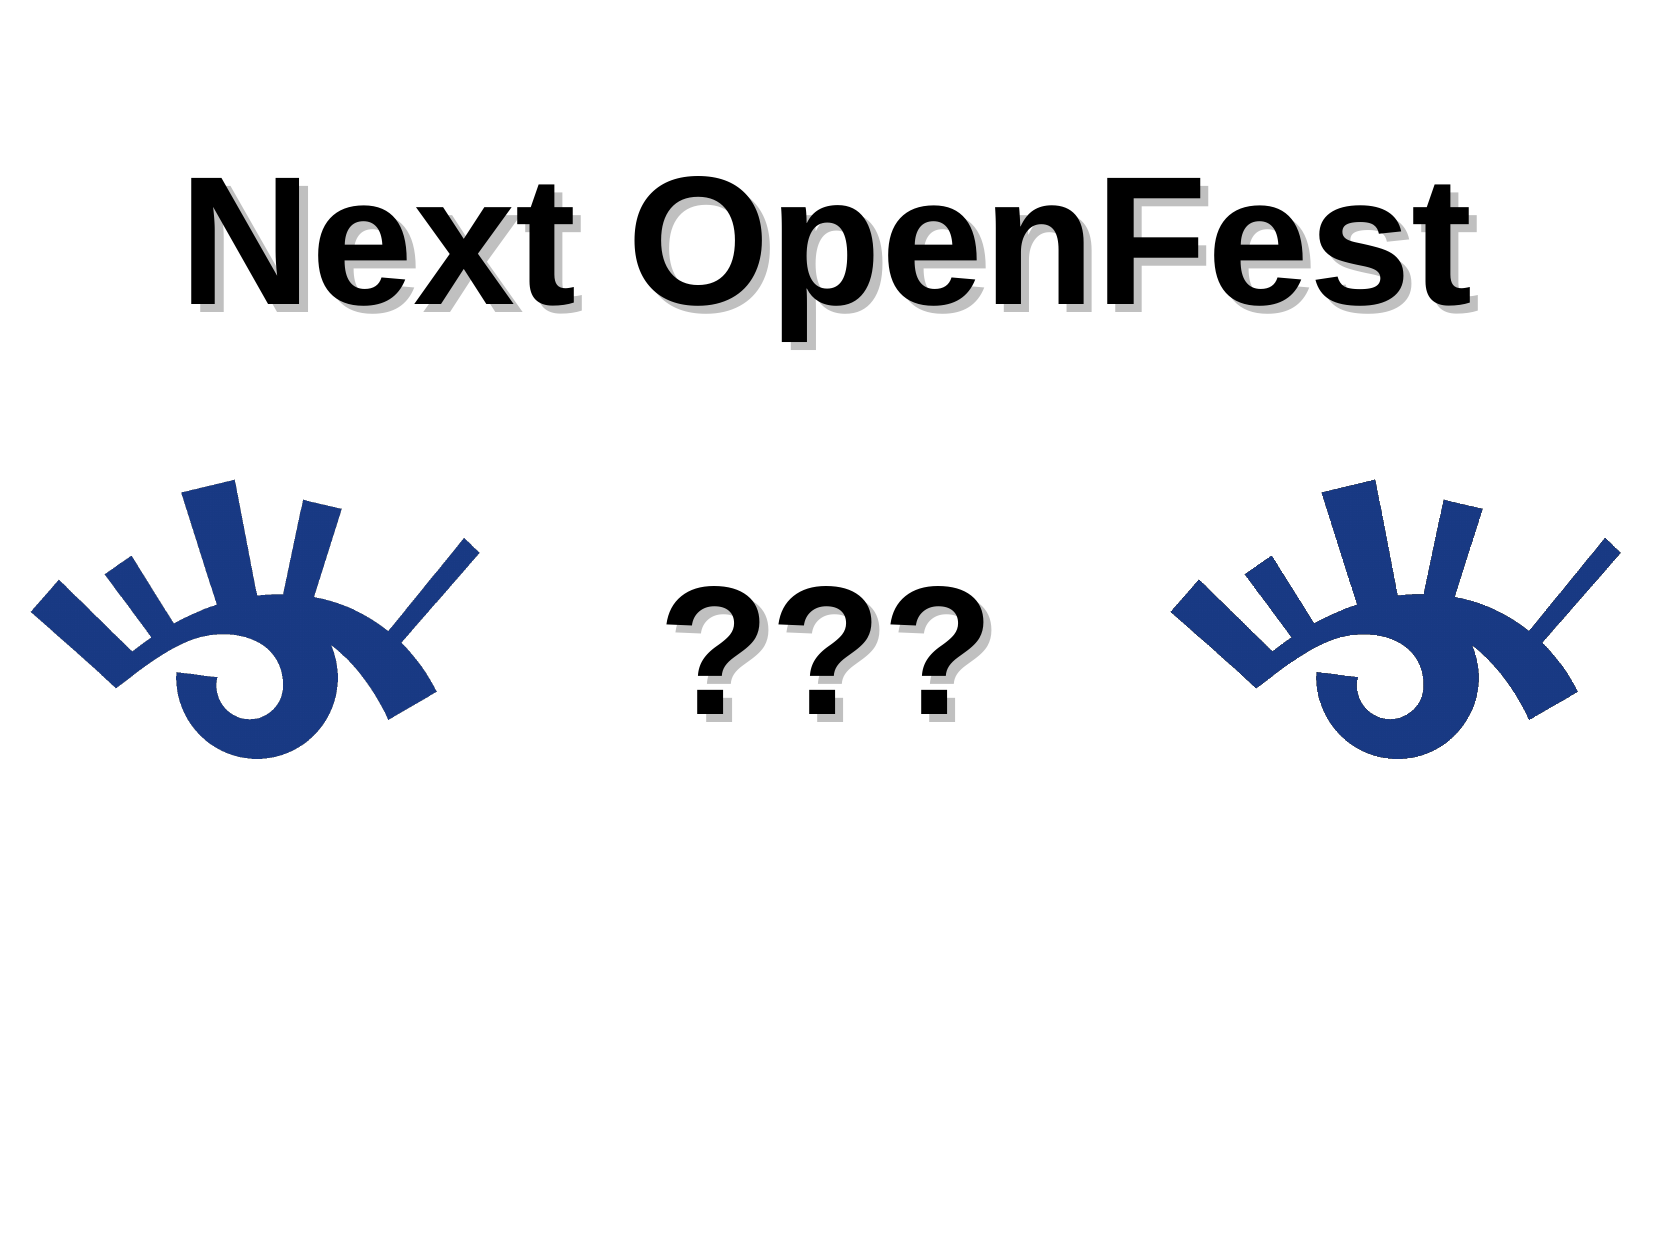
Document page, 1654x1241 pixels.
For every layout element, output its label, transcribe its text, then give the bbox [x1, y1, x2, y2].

picture [30, 479, 480, 783]
picture [1170, 479, 1621, 783]
subtitle Next OpenFest ??? [82, 95, 1571, 1206]
